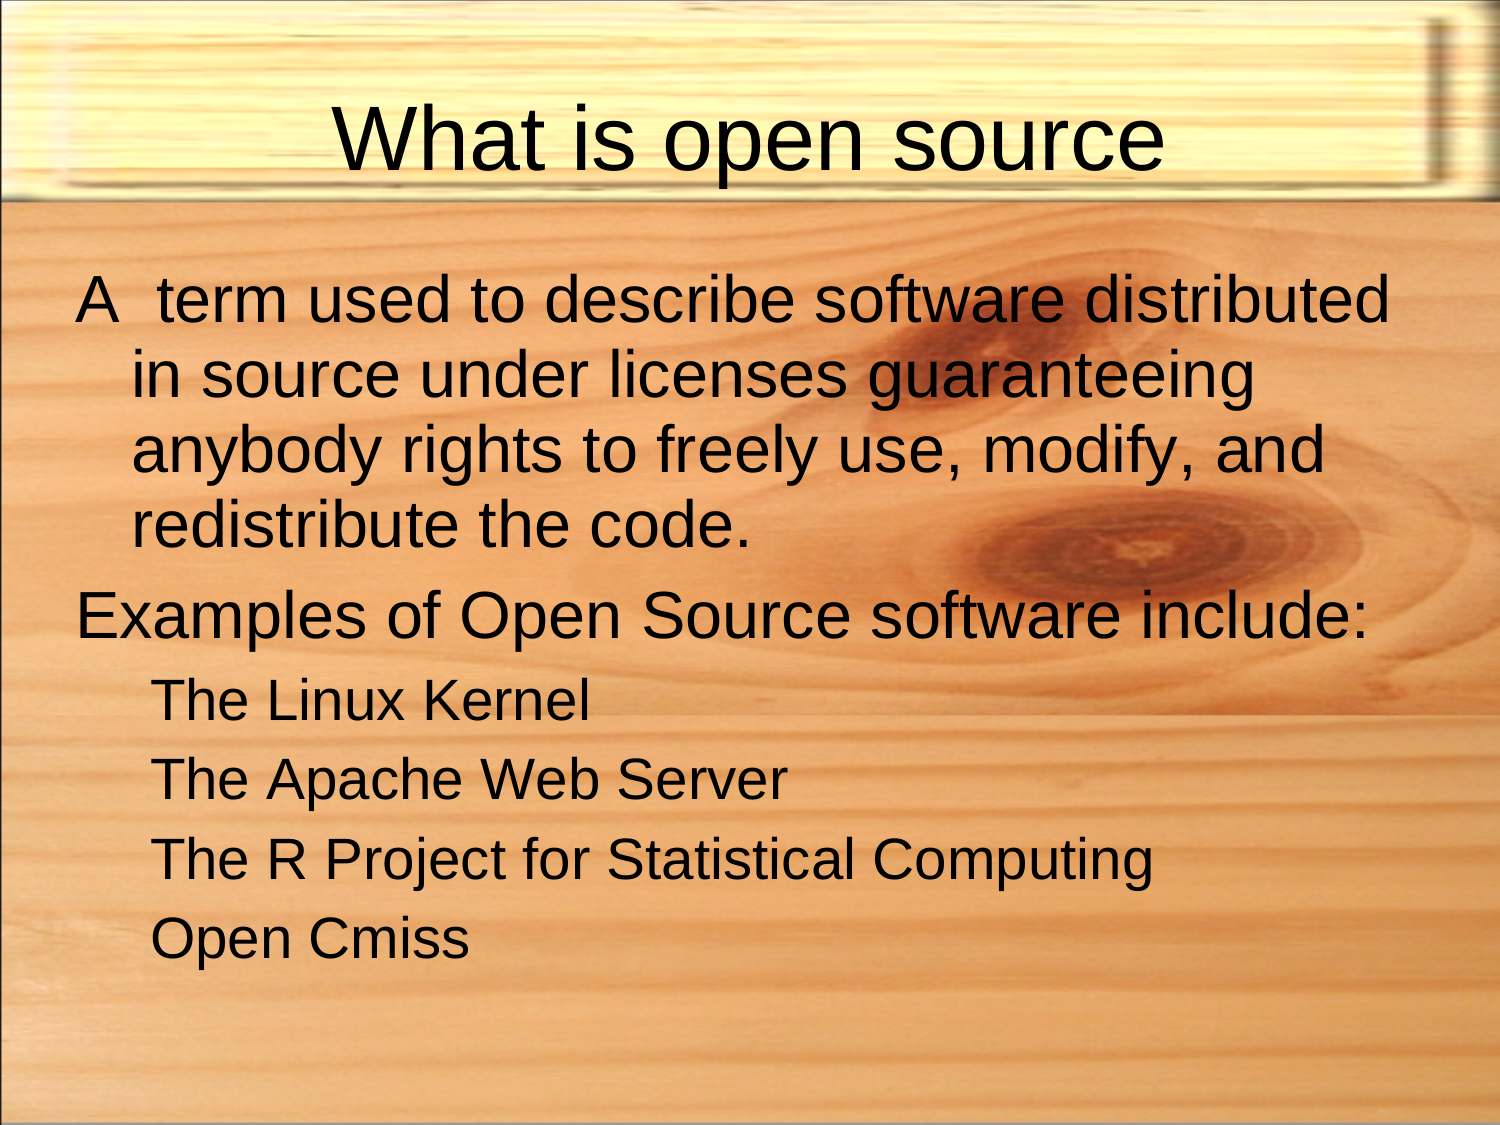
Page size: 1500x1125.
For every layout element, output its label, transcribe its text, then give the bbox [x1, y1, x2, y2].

picture [0, 0, 1500, 1125]
list A term used to describe software distributed in source under licenses guaranteeing anybody rights to freely use, modify, and redistribute the code. Examples of Open Source software include: The Linux Kernel The Apache Web Server The R Project for Statistical Computing Open Cmiss [75, 262, 1426, 1046]
title What is open source [75, 52, 1426, 226]
